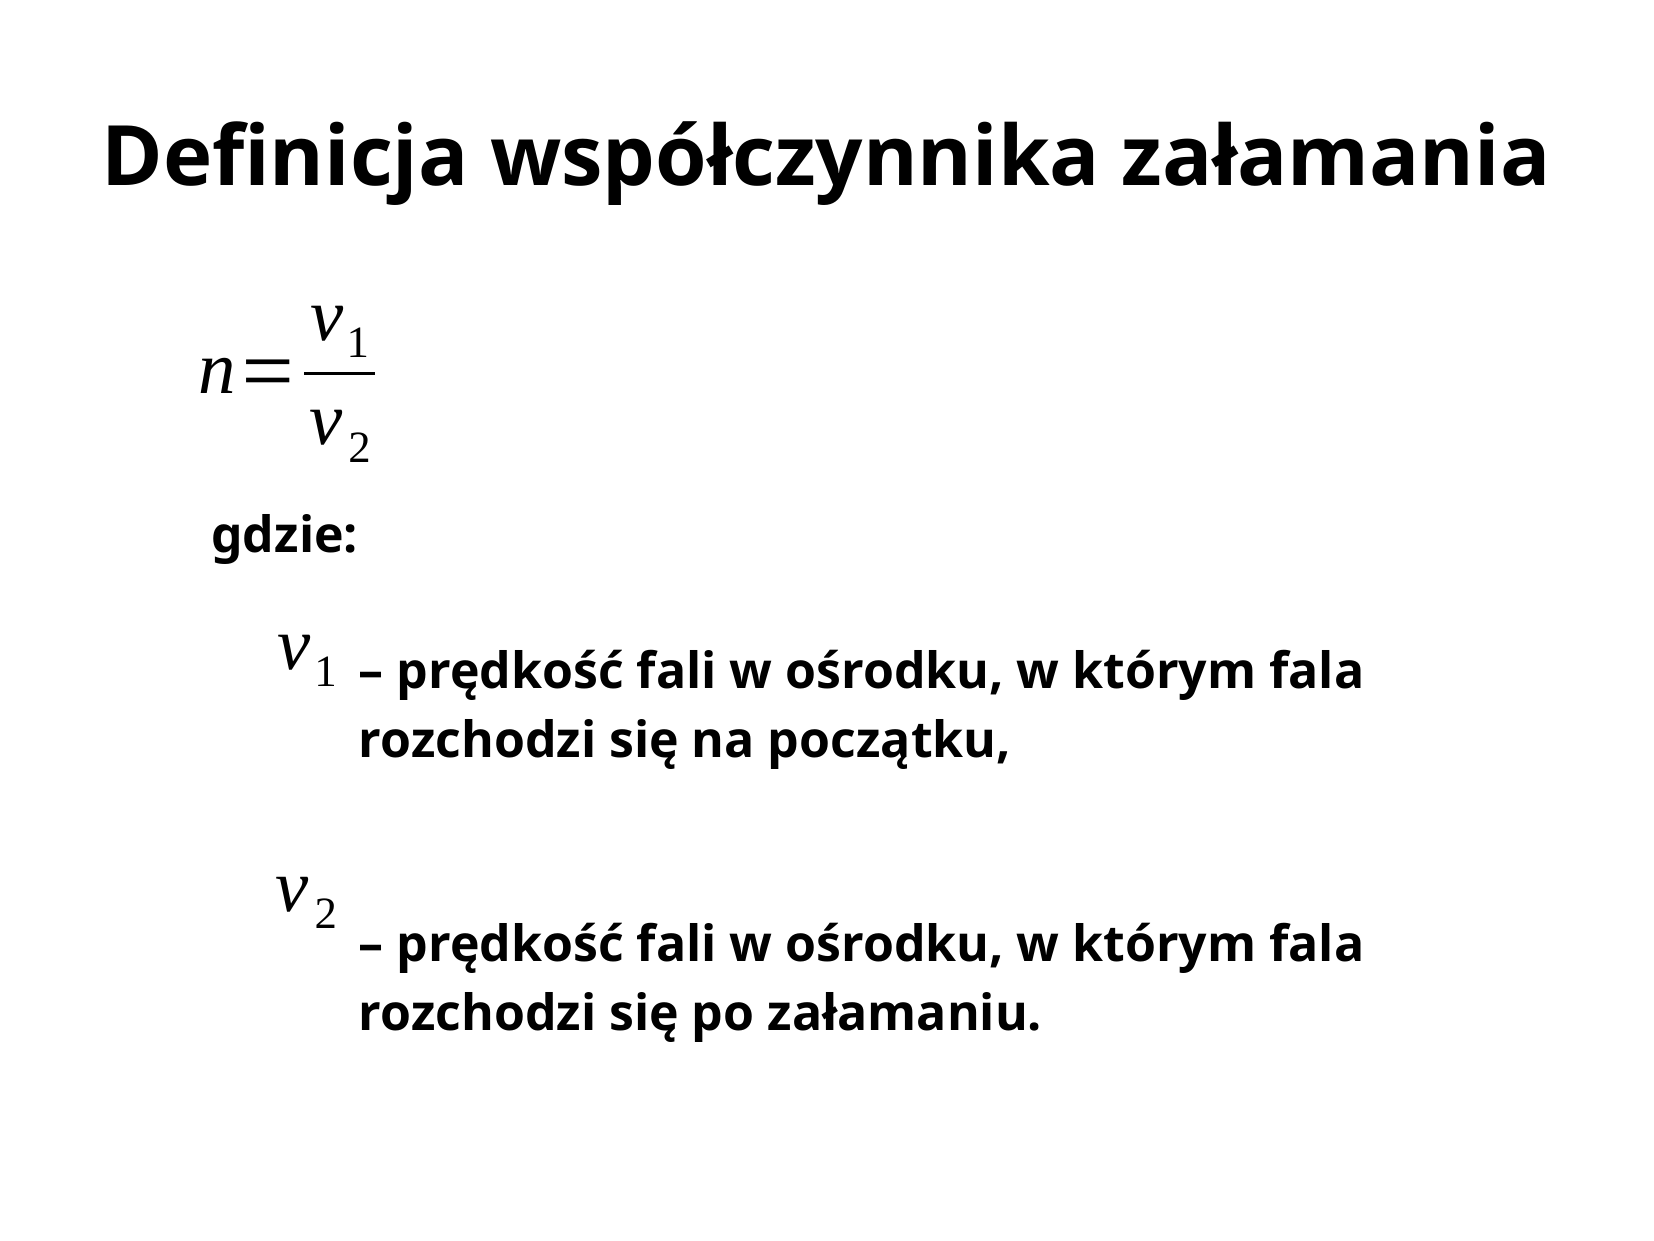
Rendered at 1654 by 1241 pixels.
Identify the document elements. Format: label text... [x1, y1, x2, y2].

chart [190, 273, 384, 473]
text_box gdzie: – prędkość fali w ośrodku, w którym fala rozchodzi się na początku, – prędkość fali w ośrodku, w którym fala rozchodzi się po załamaniu. [196, 491, 1625, 993]
chart [269, 602, 343, 697]
chart [267, 844, 343, 939]
title Definicja współczynnika załamania [82, 56, 1571, 250]
